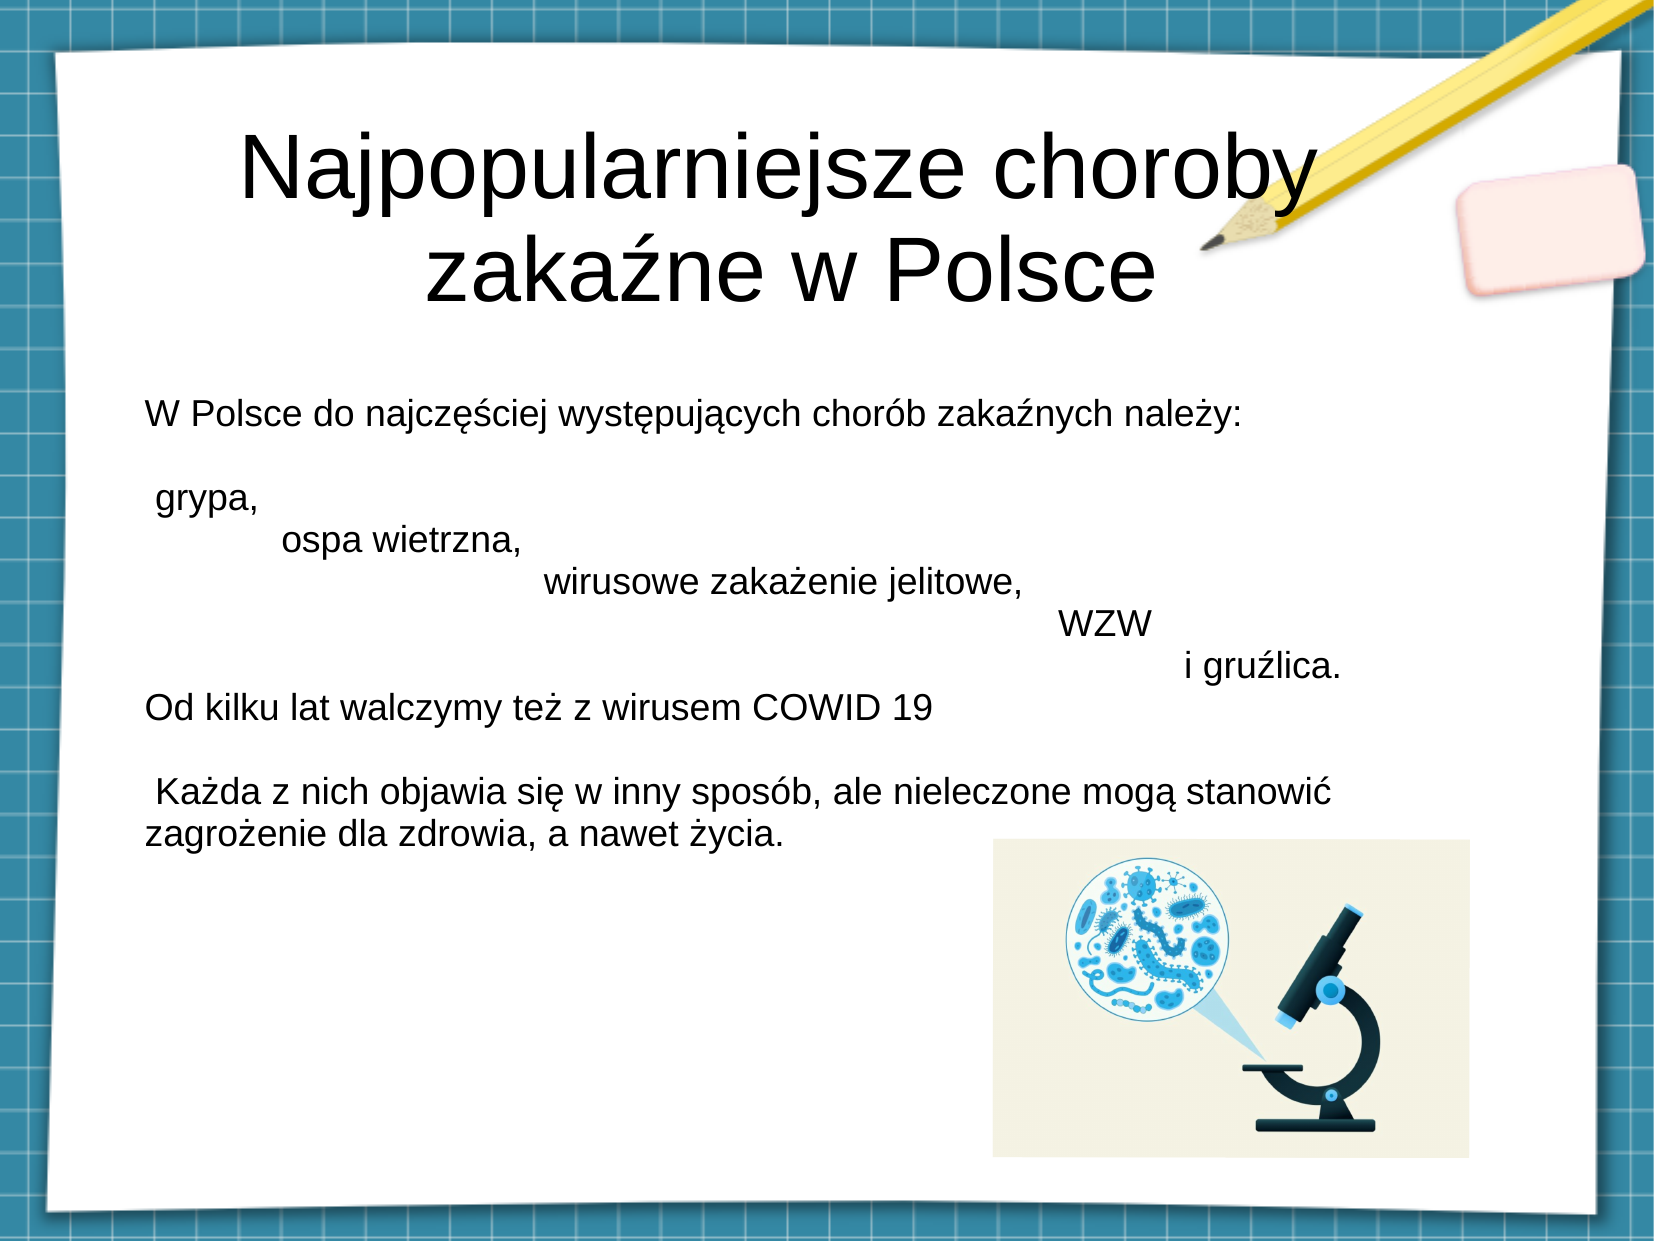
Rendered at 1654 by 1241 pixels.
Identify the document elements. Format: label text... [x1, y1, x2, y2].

text_box W Polsce do najczęściej występujących chorób zakaźnych należy: grypa, ospa wietrzna, wirusowe zakażenie jelitowe, WZW i gruźlica. Od kilku lat walczymy też z wirusem COWID 19 Każda z nich objawia się w inny sposób, ale nieleczone mogą stanowić zagrożenie dla zdrowia, a nawet życia. [129, 385, 1536, 863]
picture [0, 0, 1654, 1241]
title Najpopularniejsze choroby zakaźne w Polsce [35, 47, 1524, 390]
